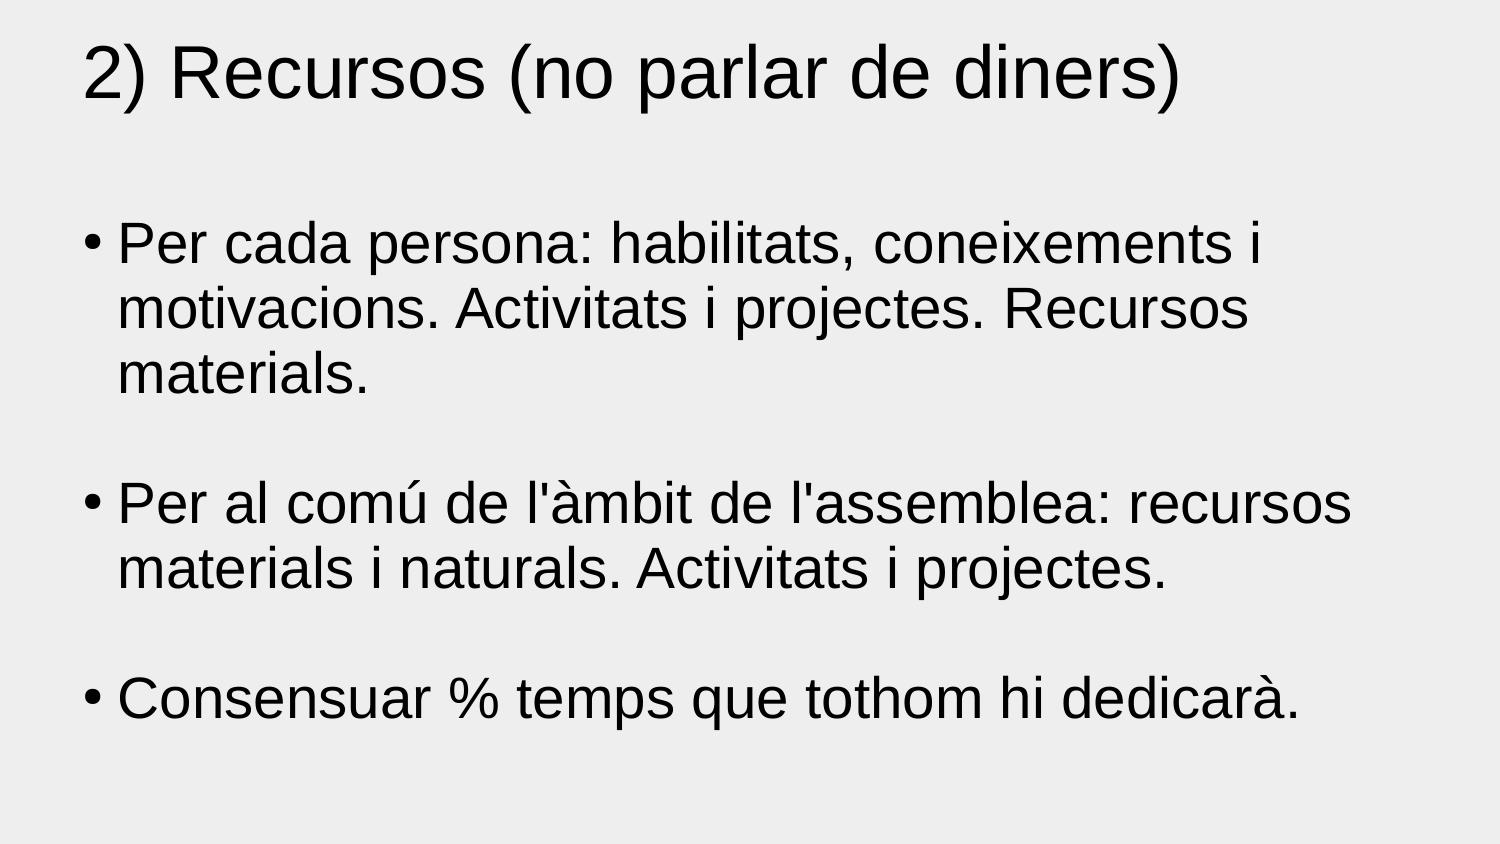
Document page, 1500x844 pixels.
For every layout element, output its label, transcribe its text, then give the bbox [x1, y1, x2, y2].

text_box 2) Recursos (no parlar de diners) Per cada persona: habilitats, coneixements i motivacions. Activitats i projectes. Recursos materials. Per al comú de l'àmbit de l'assemblea: recursos materials i naturals. Activitats i projectes. Consensuar % temps que tothom hi dedicarà. [67, 23, 1477, 844]
